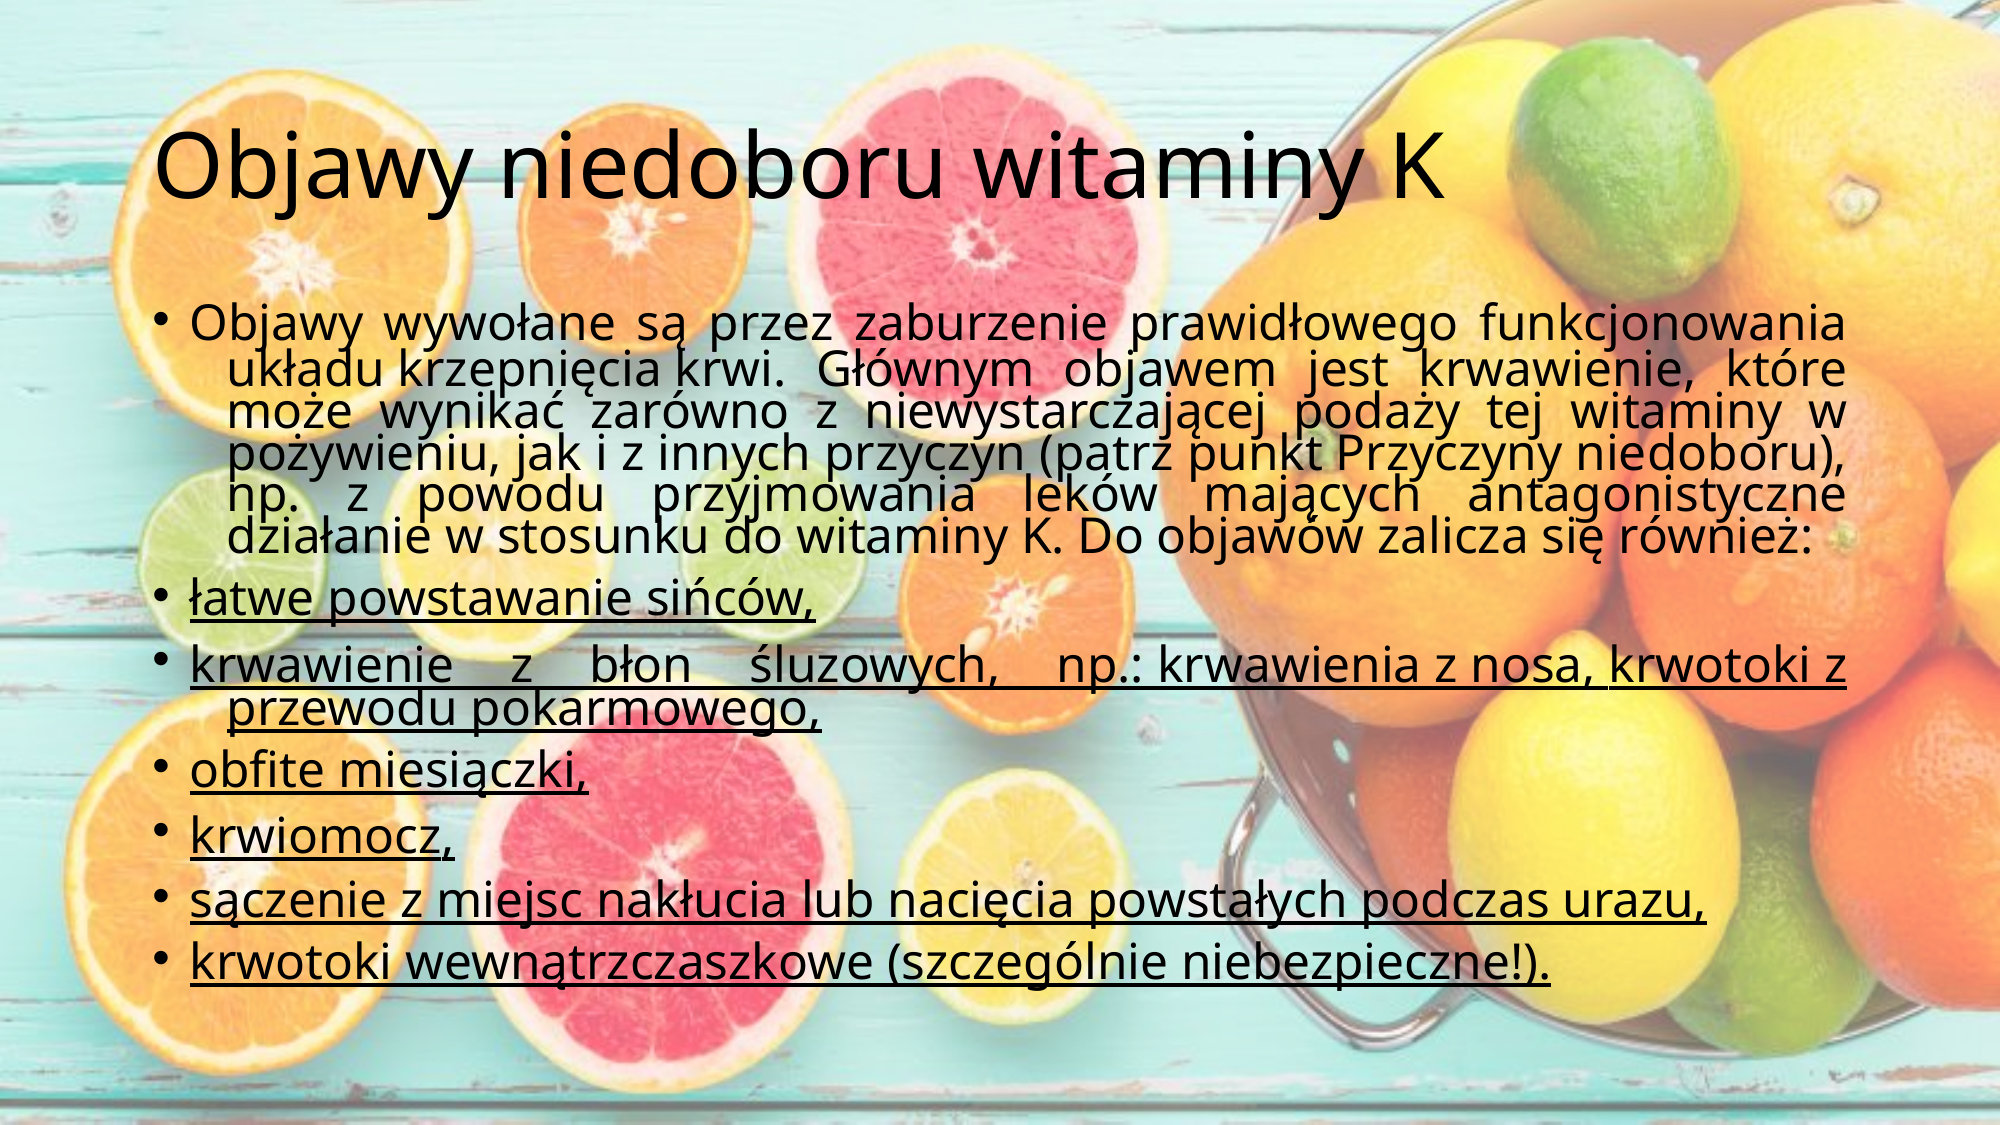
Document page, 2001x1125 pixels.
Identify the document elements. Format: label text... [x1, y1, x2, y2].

title Objawy niedoboru witaminy K [137, 59, 1863, 278]
list Objawy wywołane są przez zaburzenie prawidłowego funkcjonowania układu krzepnięcia krwi. Głównym objawem jest krwawienie, które może wynikać zarówno z niewystarczającej podaży tej witaminy w pożywieniu, jak i z innych przyczyn (patrz punkt Przyczyny niedoboru), np. z powodu przyjmowania leków mających antagonistyczne działanie w stosunku do witaminy K. Do objawów zalicza się również: łatwe powstawanie sińców, krwawienie z błon śluzowych, np.: krwawienia z nosa, krwotoki z przewodu pokarmowego, obfite miesiączki, krwiomocz, sączenie z miejsc nakłucia lub nacięcia powstałych podczas urazu, krwotoki wewnątrzczaszkowe (szczególnie niebezpieczne!). [137, 299, 1863, 1014]
